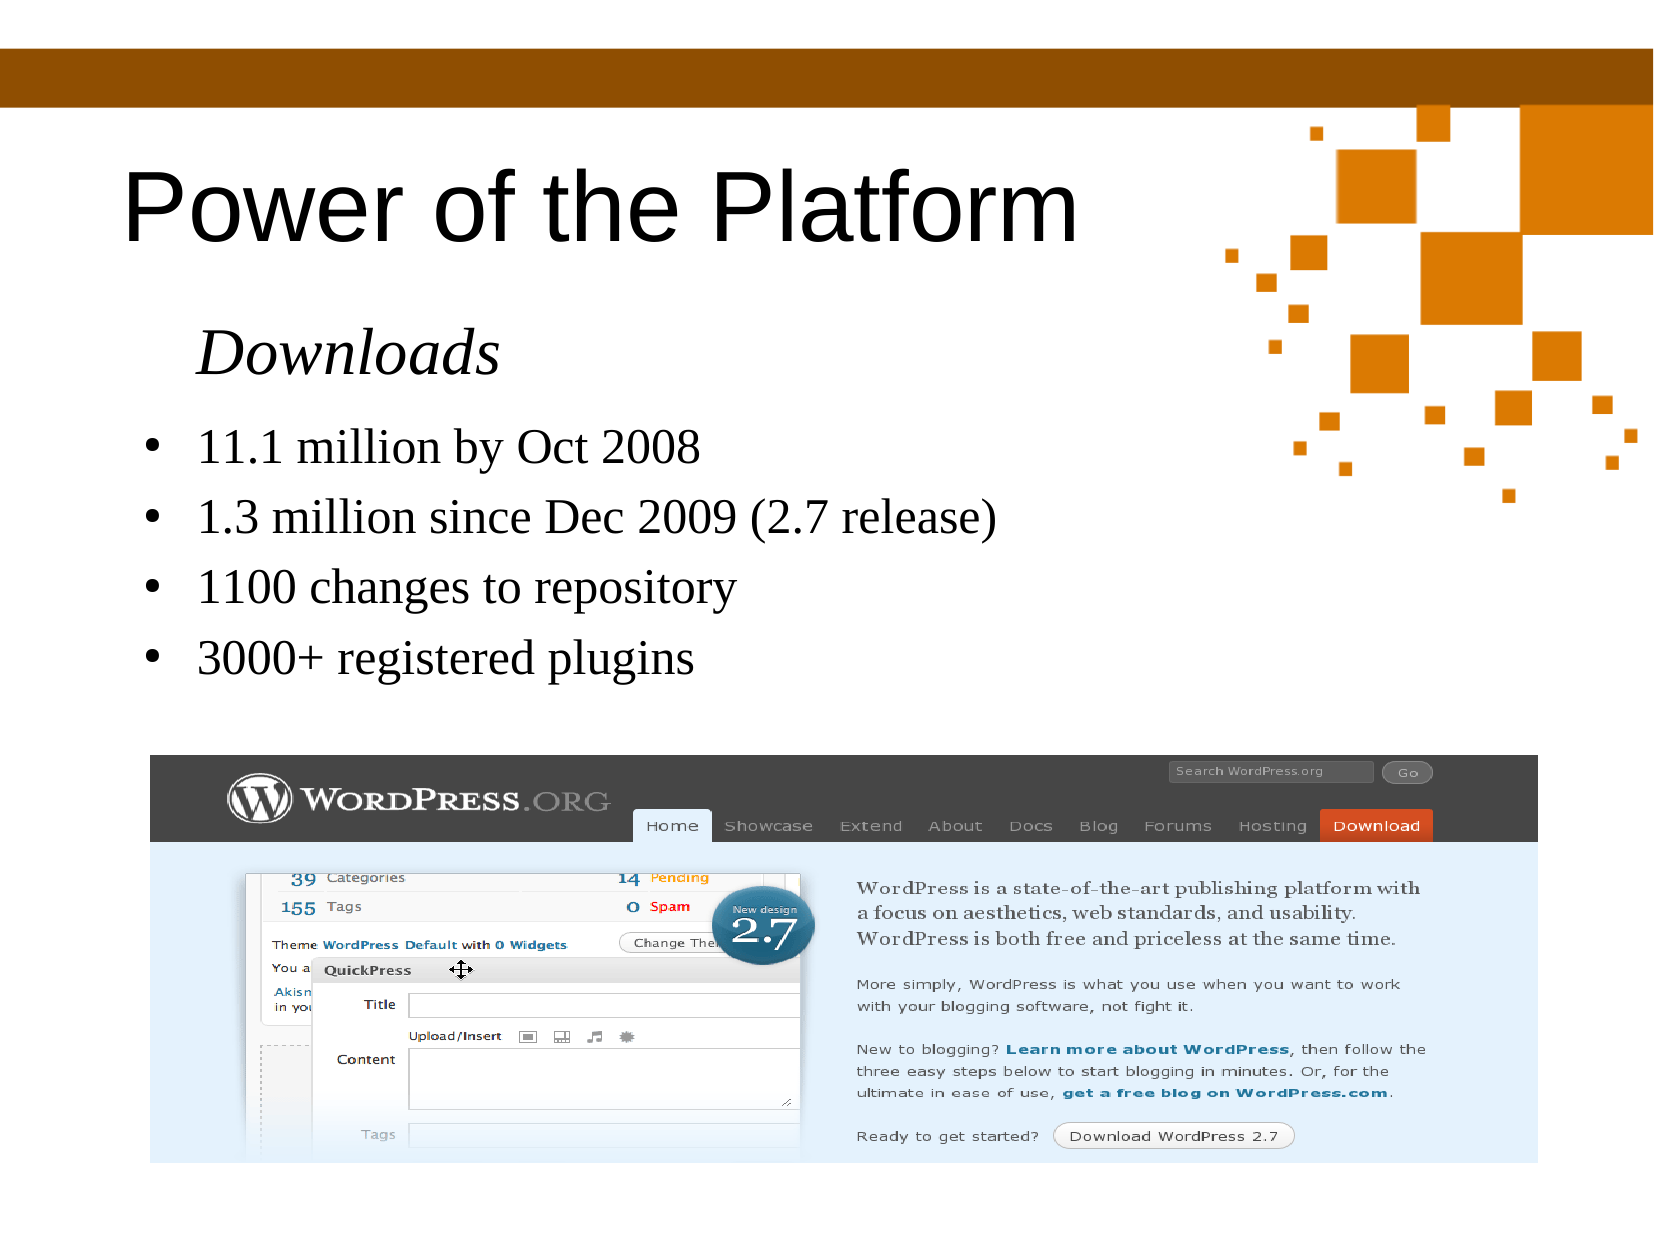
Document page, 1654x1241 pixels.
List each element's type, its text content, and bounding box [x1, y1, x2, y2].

title Power of the Platform [121, 102, 1533, 311]
picture [0, 0, 1654, 1241]
list Downloads 11.1 million by Oct 2008 1.3 million since Dec 2009 (2.7 release) 1100 changes to repository 3000+ registered plugins [125, 315, 1538, 712]
